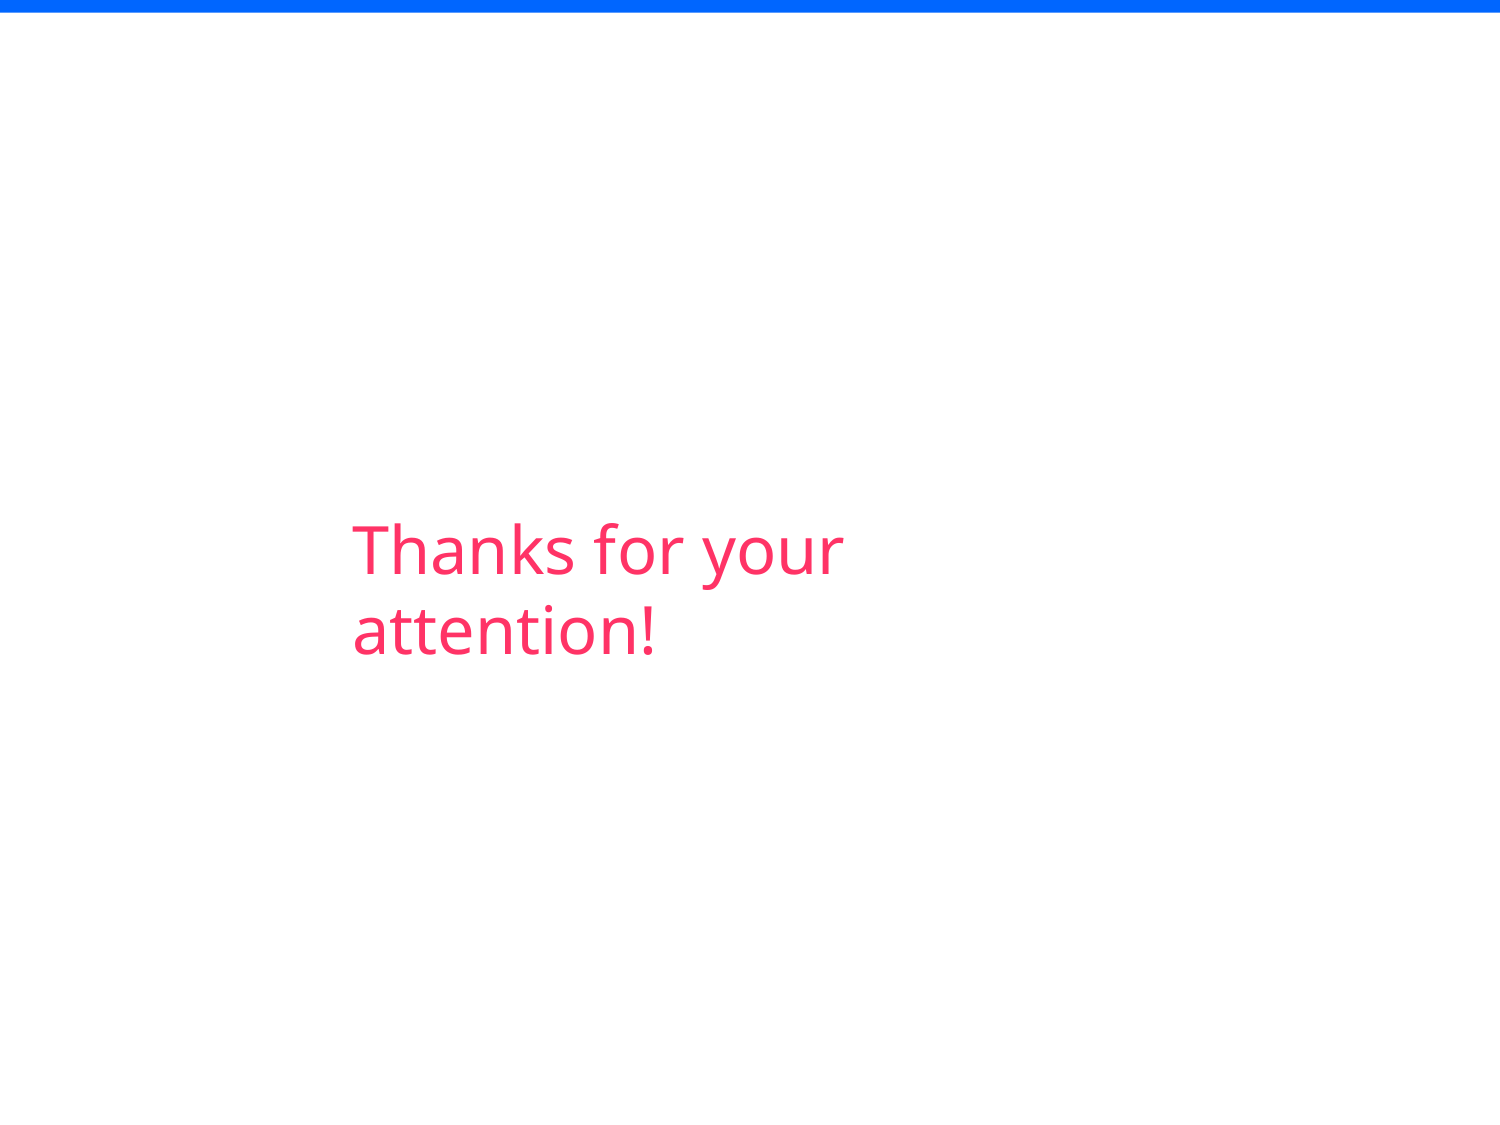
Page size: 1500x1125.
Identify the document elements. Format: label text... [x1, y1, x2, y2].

text_box Thanks for your attention! [337, 500, 1143, 676]
